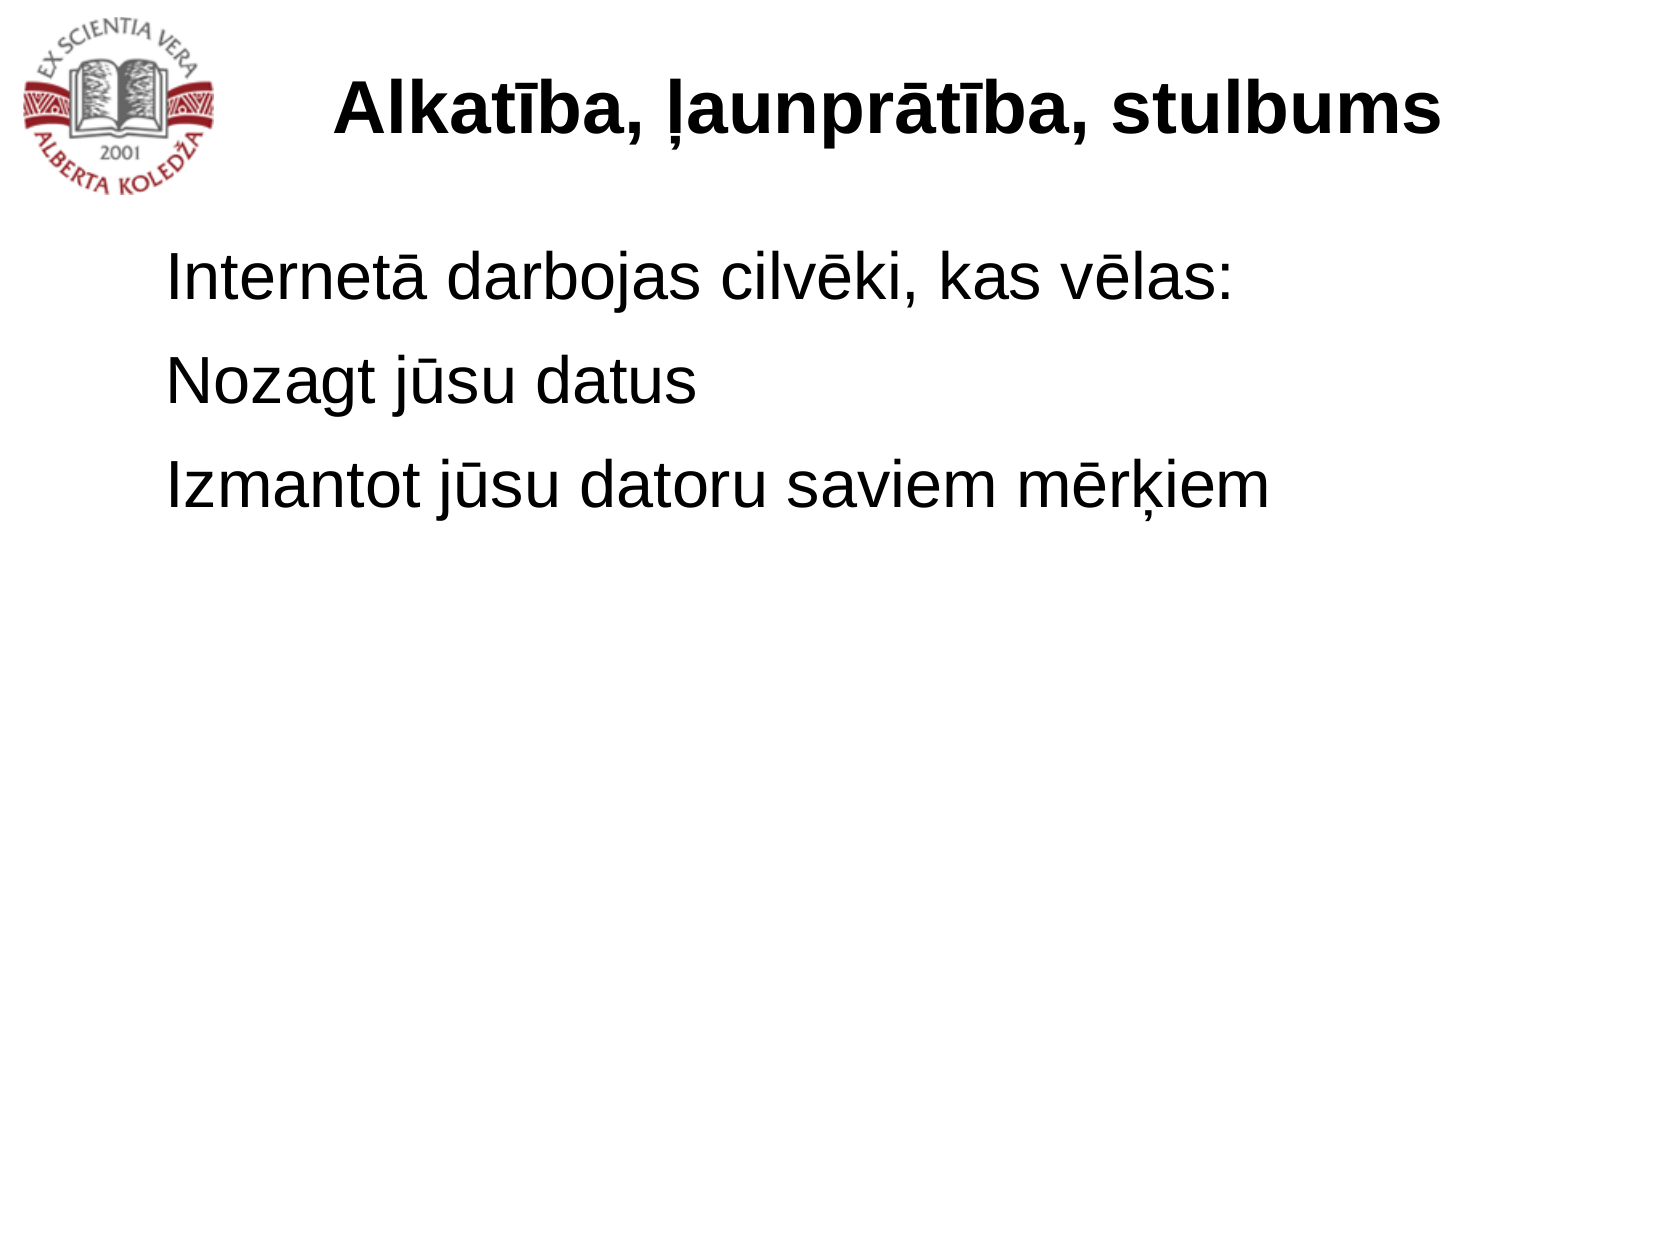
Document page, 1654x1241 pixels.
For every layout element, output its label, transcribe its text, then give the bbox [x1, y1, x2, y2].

title Alkatība, ļaunprātība, stulbums [206, 49, 1571, 166]
list Internetā darbojas cilvēki, kas vēlas: Nozagt jūsu datus Izmantot jūsu datoru saviem mērķiem [94, 238, 1583, 1058]
picture [23, 17, 214, 195]
